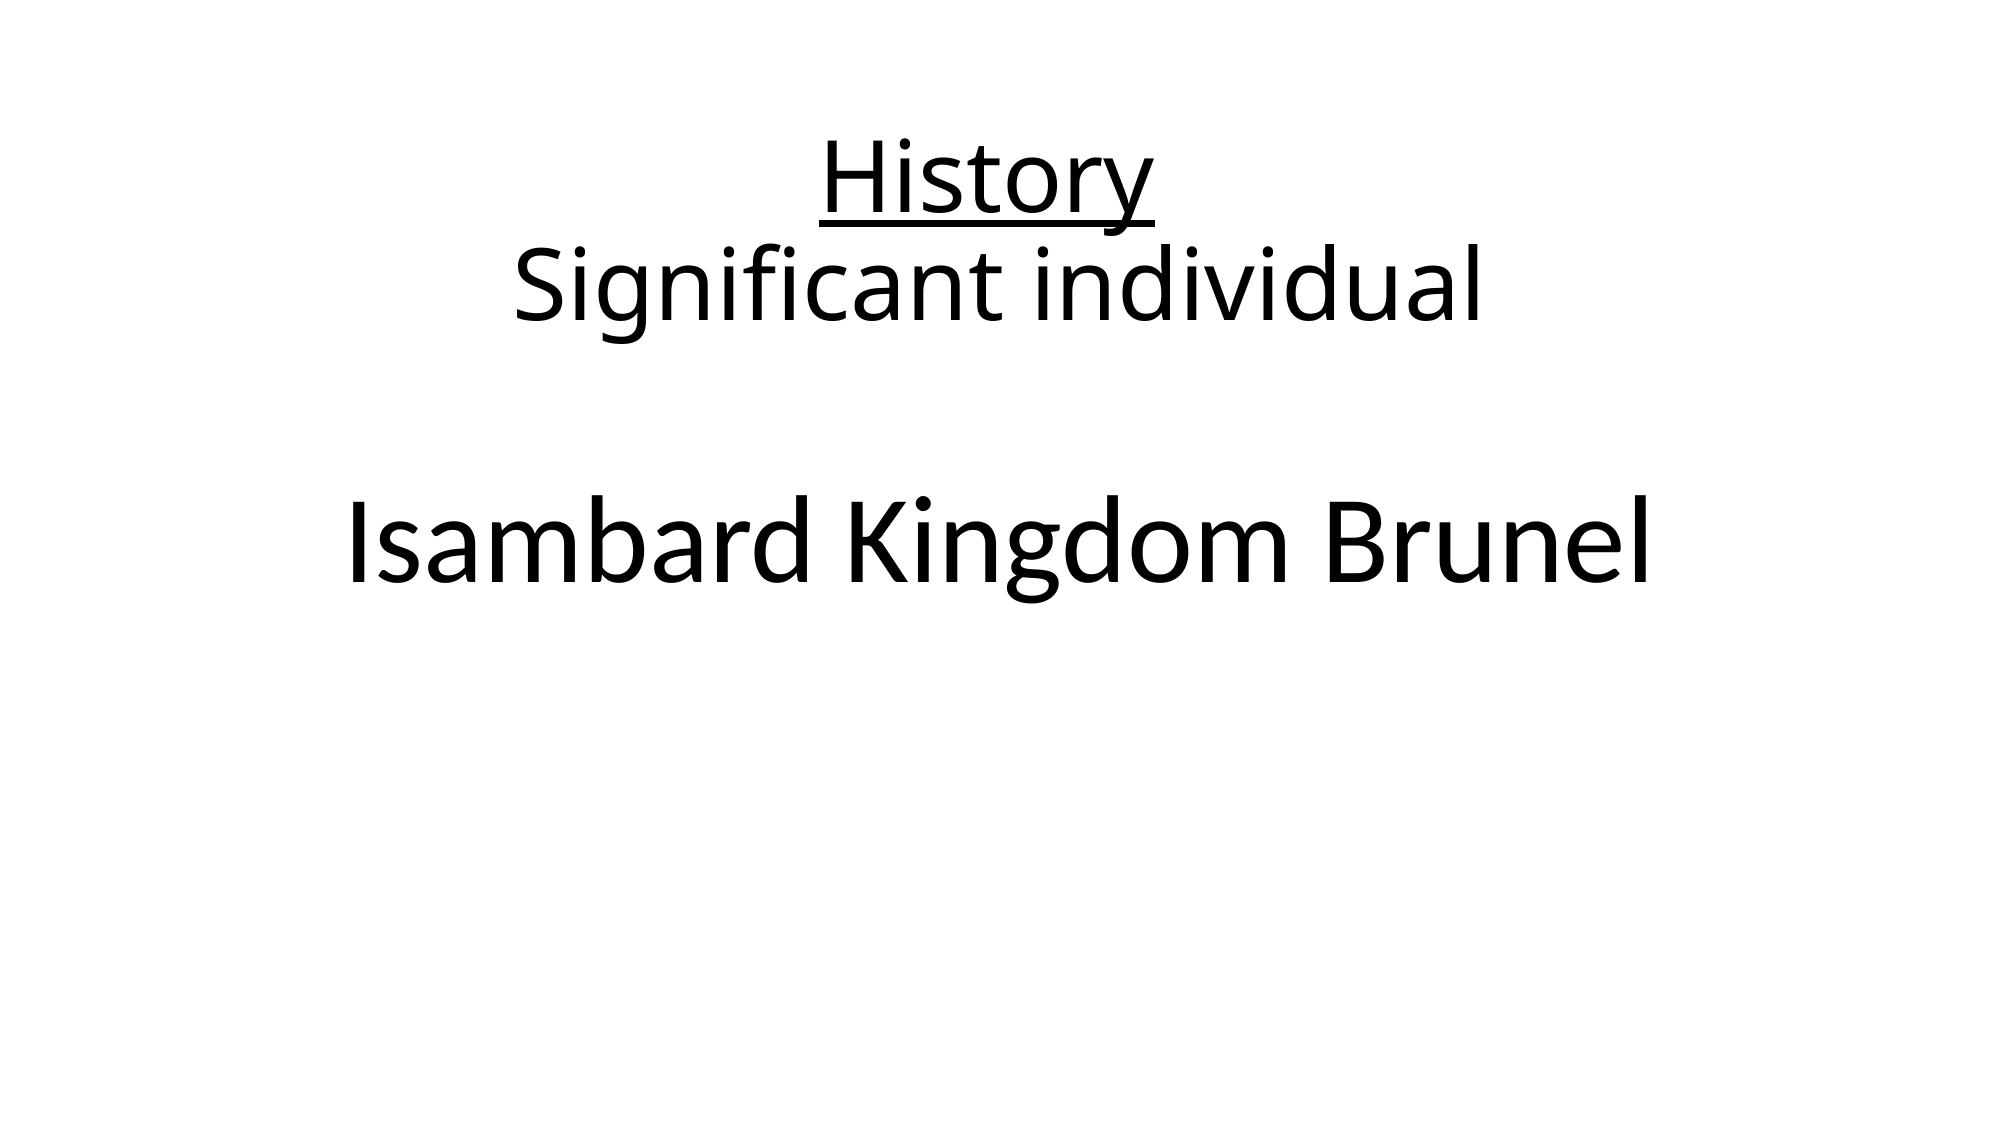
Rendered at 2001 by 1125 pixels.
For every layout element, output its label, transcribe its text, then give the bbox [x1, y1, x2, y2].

title History Significant individual [249, 55, 1750, 350]
subtitle Isambard Kingdom Brunel [249, 466, 1750, 739]
